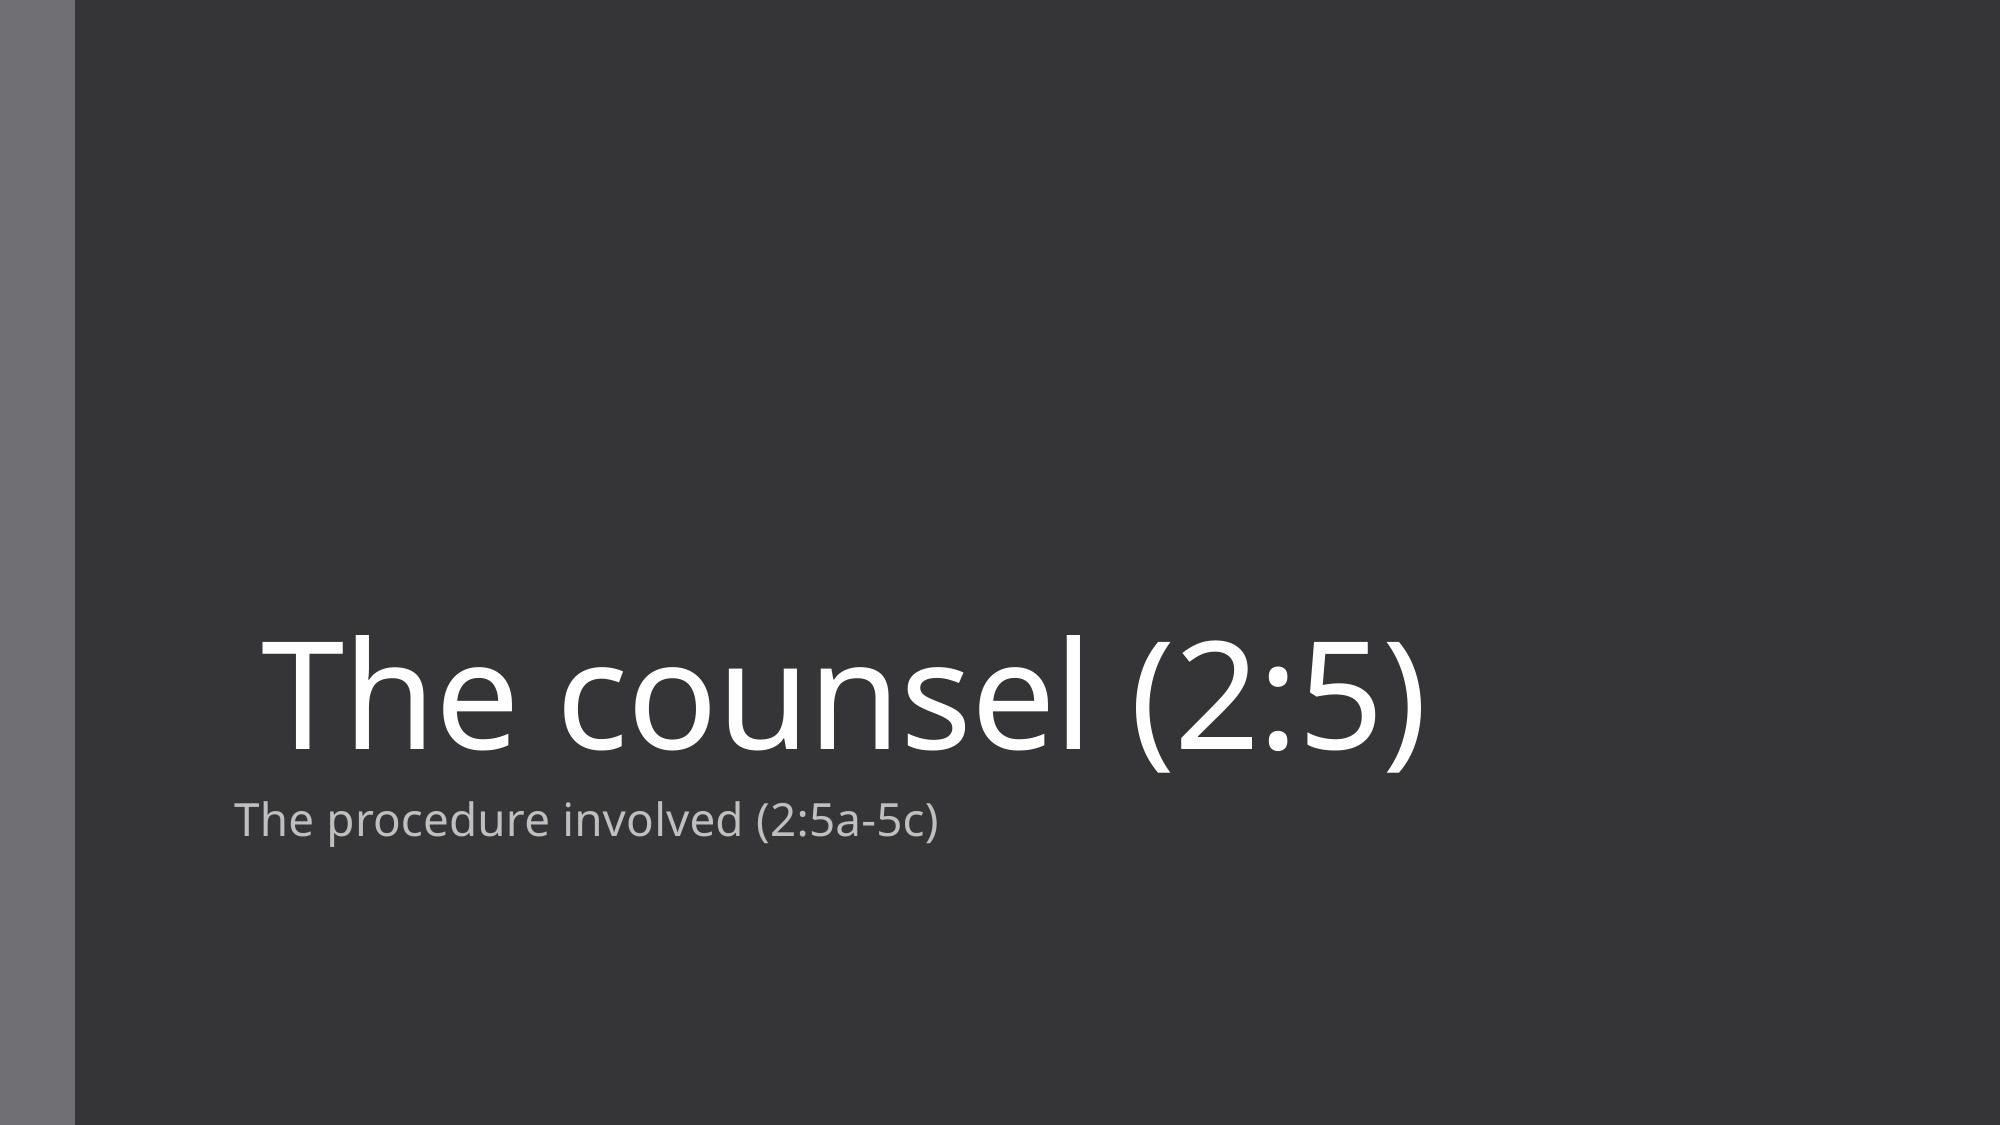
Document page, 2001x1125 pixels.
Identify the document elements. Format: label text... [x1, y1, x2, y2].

subtitle The procedure involved (2:5a-5c) [206, 787, 1752, 1066]
title The counsel (2:5) [206, 124, 1752, 787]
